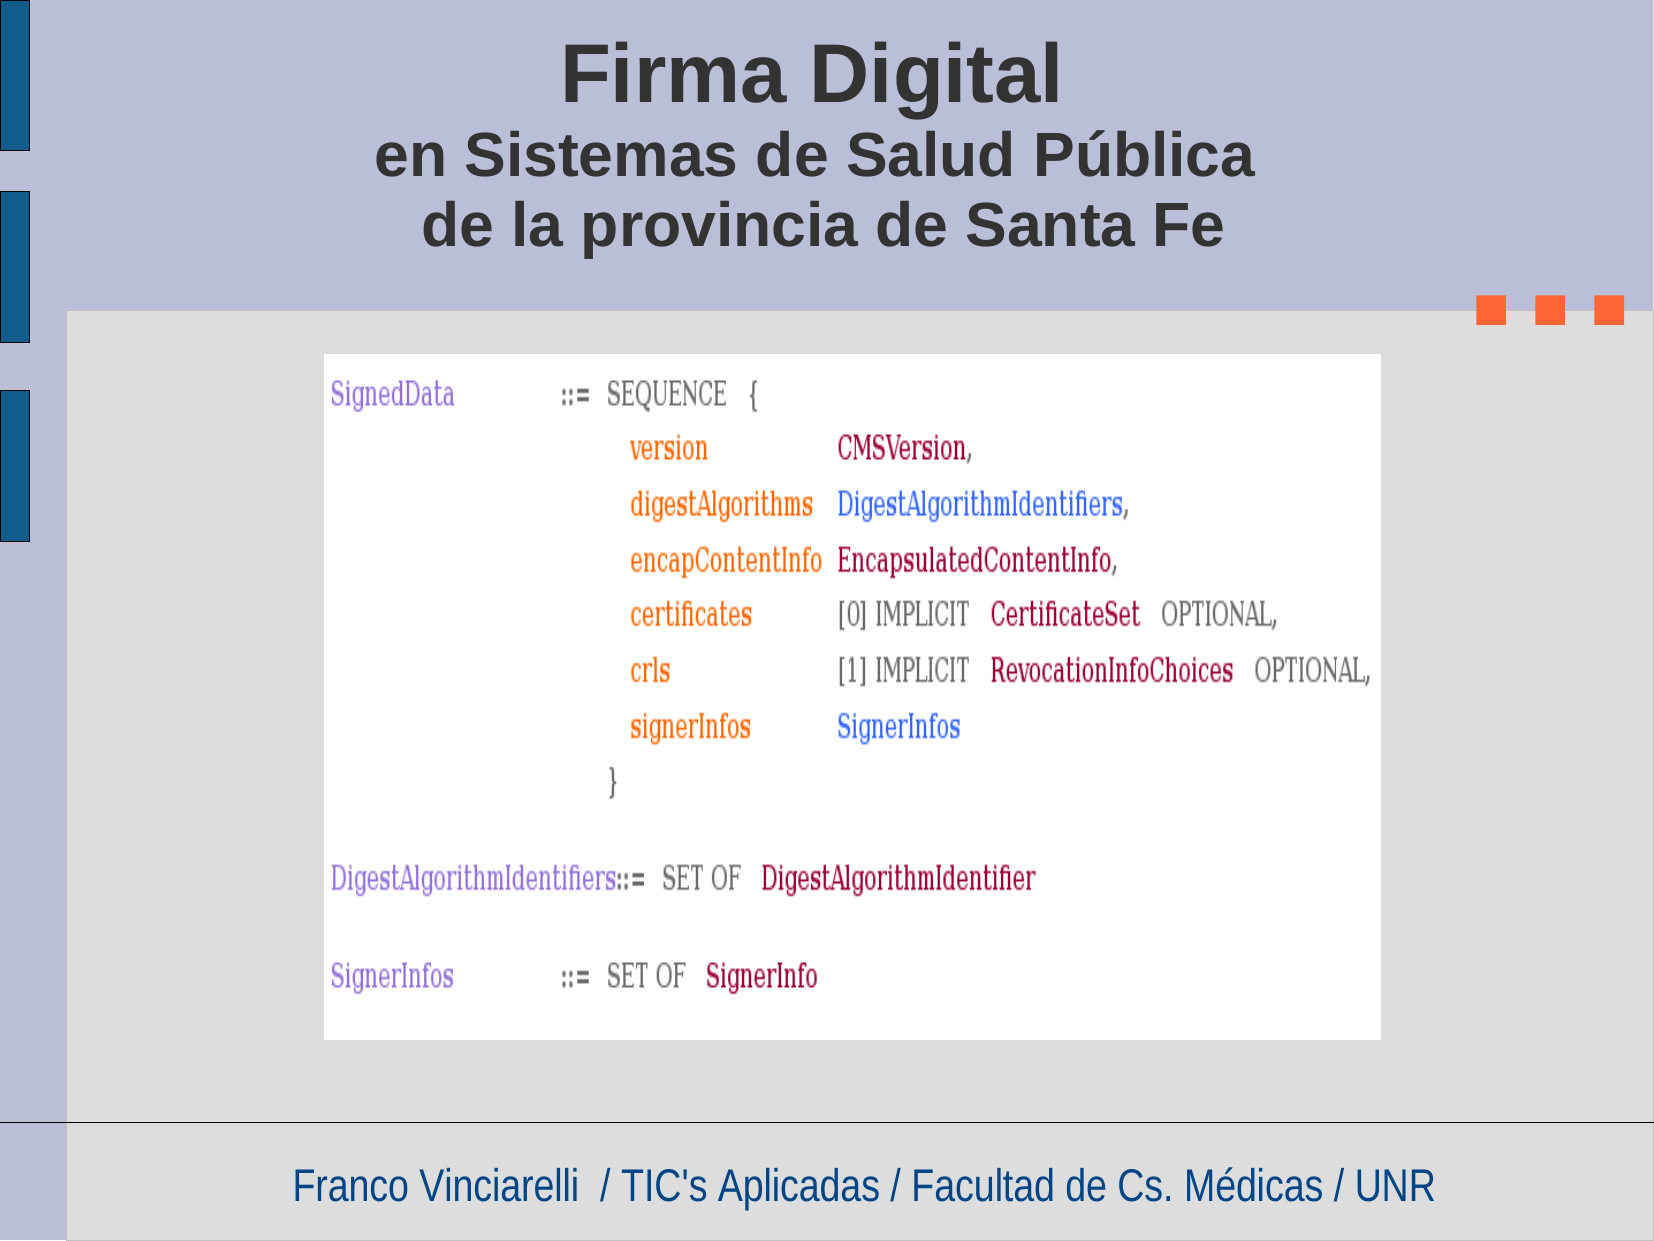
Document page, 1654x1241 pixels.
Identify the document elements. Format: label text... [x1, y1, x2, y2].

list [121, 344, 1534, 1122]
text_box [1535, 295, 1565, 325]
text_box [1476, 295, 1506, 325]
list [121, 1123, 1534, 1127]
picture [324, 354, 1381, 1040]
title Firma Digital en Sistemas de Salud Pública de la provincia de Santa Fe [118, 26, 1531, 260]
text_box [1594, 295, 1625, 325]
text_box Franco Vinciarelli / TIC's Aplicadas / Facultad de Cs. Médicas / UNR [292, 1158, 1447, 1211]
